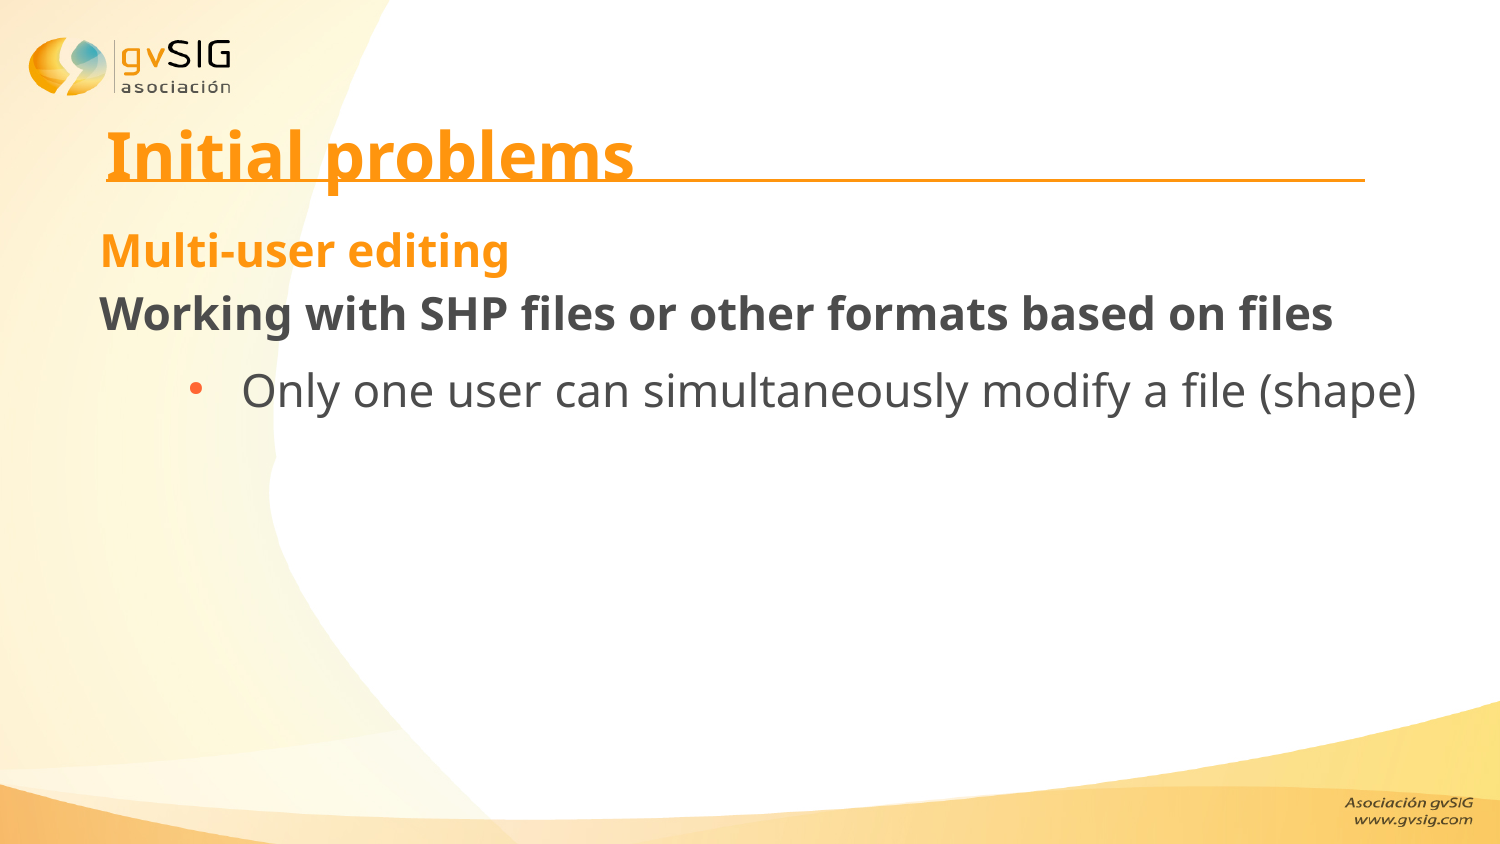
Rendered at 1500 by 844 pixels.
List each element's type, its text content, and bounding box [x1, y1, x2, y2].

picture [0, 0, 1500, 844]
list Multi-user editing Working with SHP files or other formats based on files Only one user can simultaneously modify a file (shape) [99, 218, 1418, 844]
title Initial problems [106, 115, 1457, 193]
